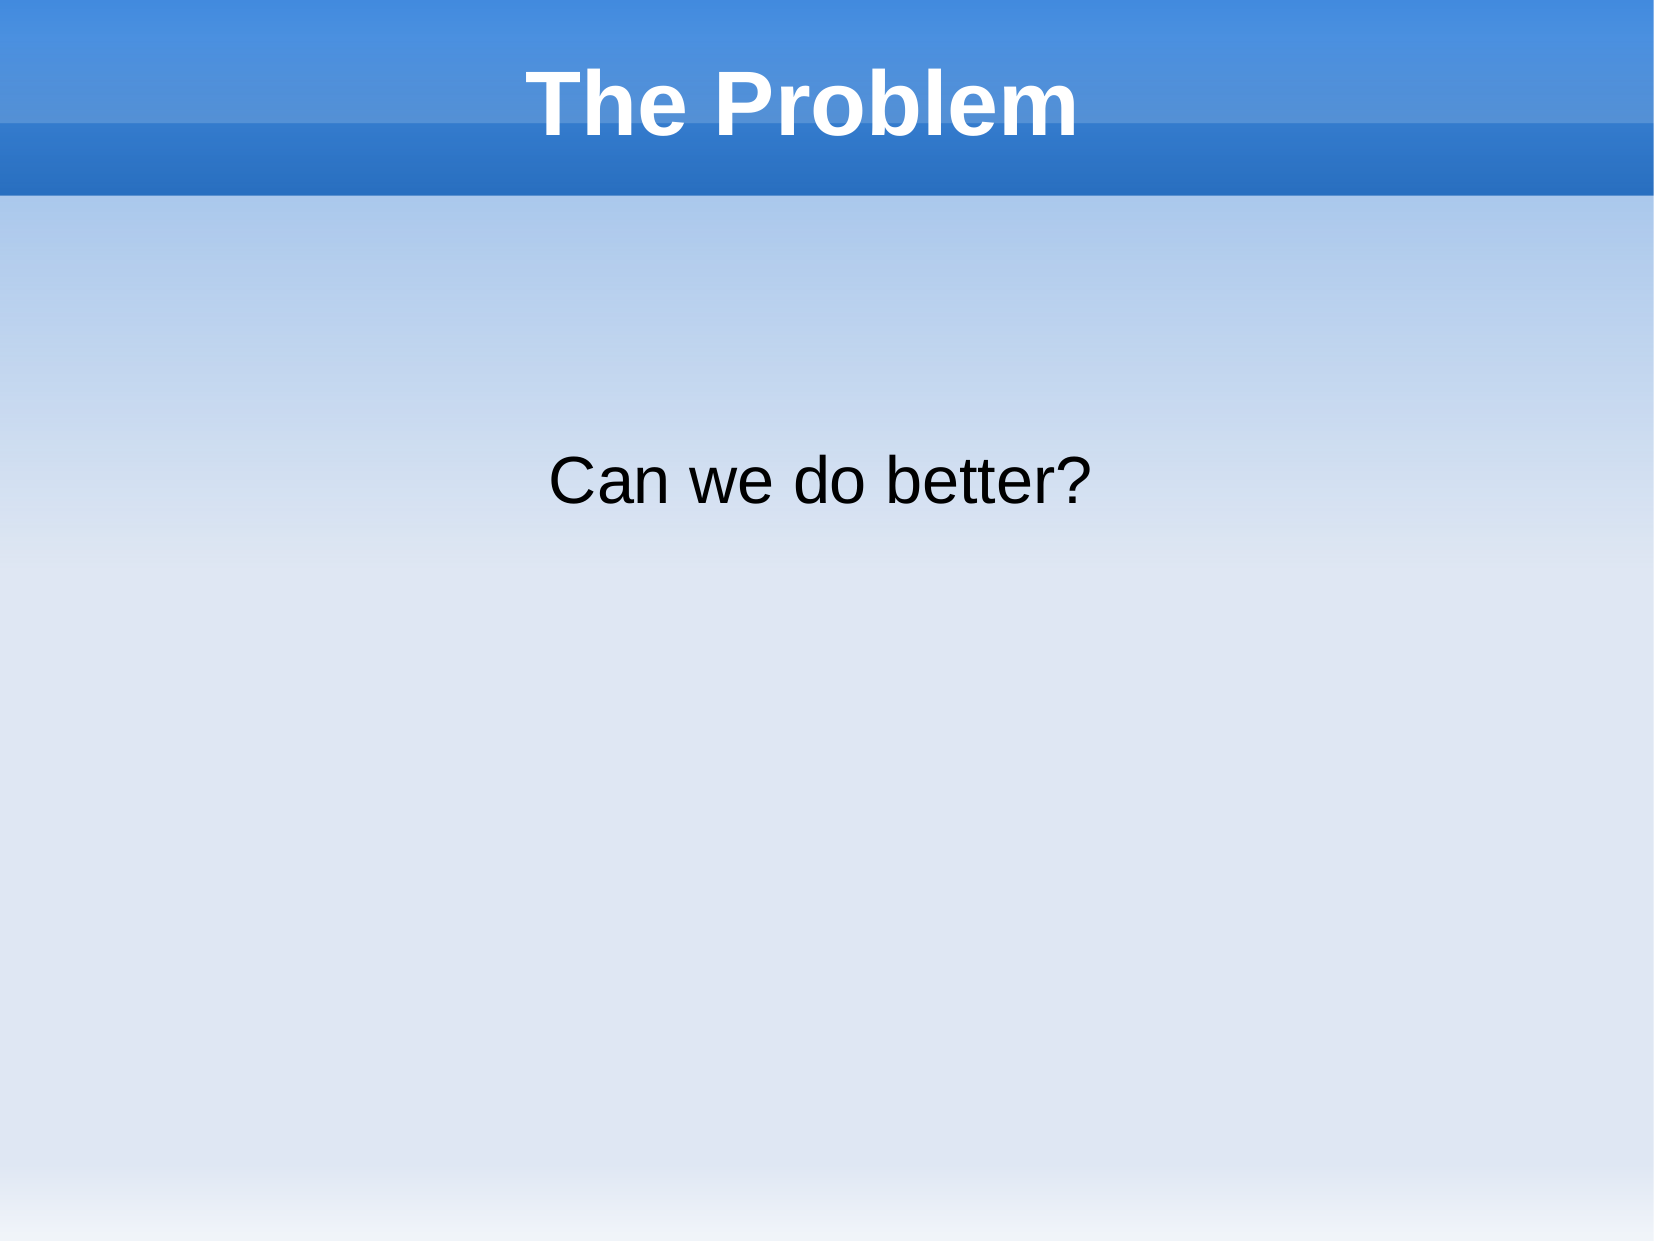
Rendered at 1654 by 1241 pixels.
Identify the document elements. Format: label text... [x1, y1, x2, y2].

picture [0, 0, 1654, 1241]
subtitle Can we do better? [76, 0, 1565, 1109]
